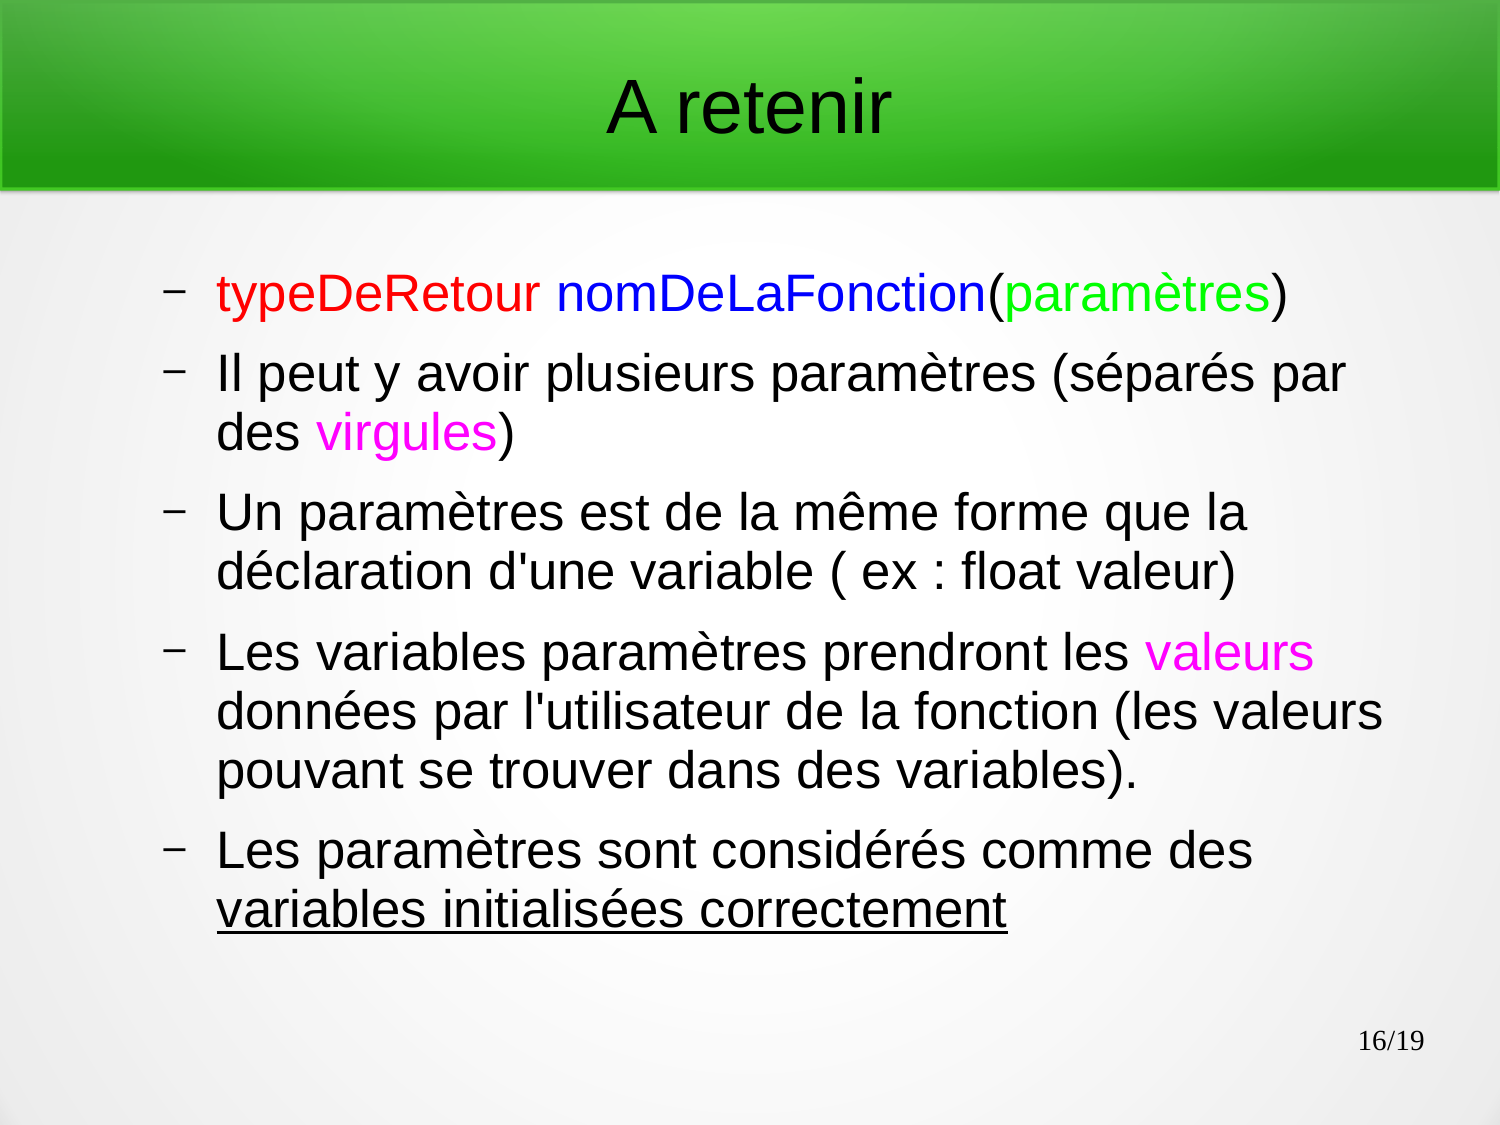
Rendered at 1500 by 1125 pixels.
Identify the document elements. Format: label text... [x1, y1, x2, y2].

list typeDeRetour nomDeLaFonction(paramètres) Il peut y avoir plusieurs paramètres (séparés par des virgules) Un paramètres est de la même forme que la déclaration d'une variable ( ex : float valeur) Les variables paramètres prendront les valeurs données par l'utilisateur de la fonction (les valeurs pouvant se trouver dans des variables). Les paramètres sont considérés comme des variables initialisées correctement [75, 263, 1425, 1114]
title A retenir [75, 42, 1426, 172]
